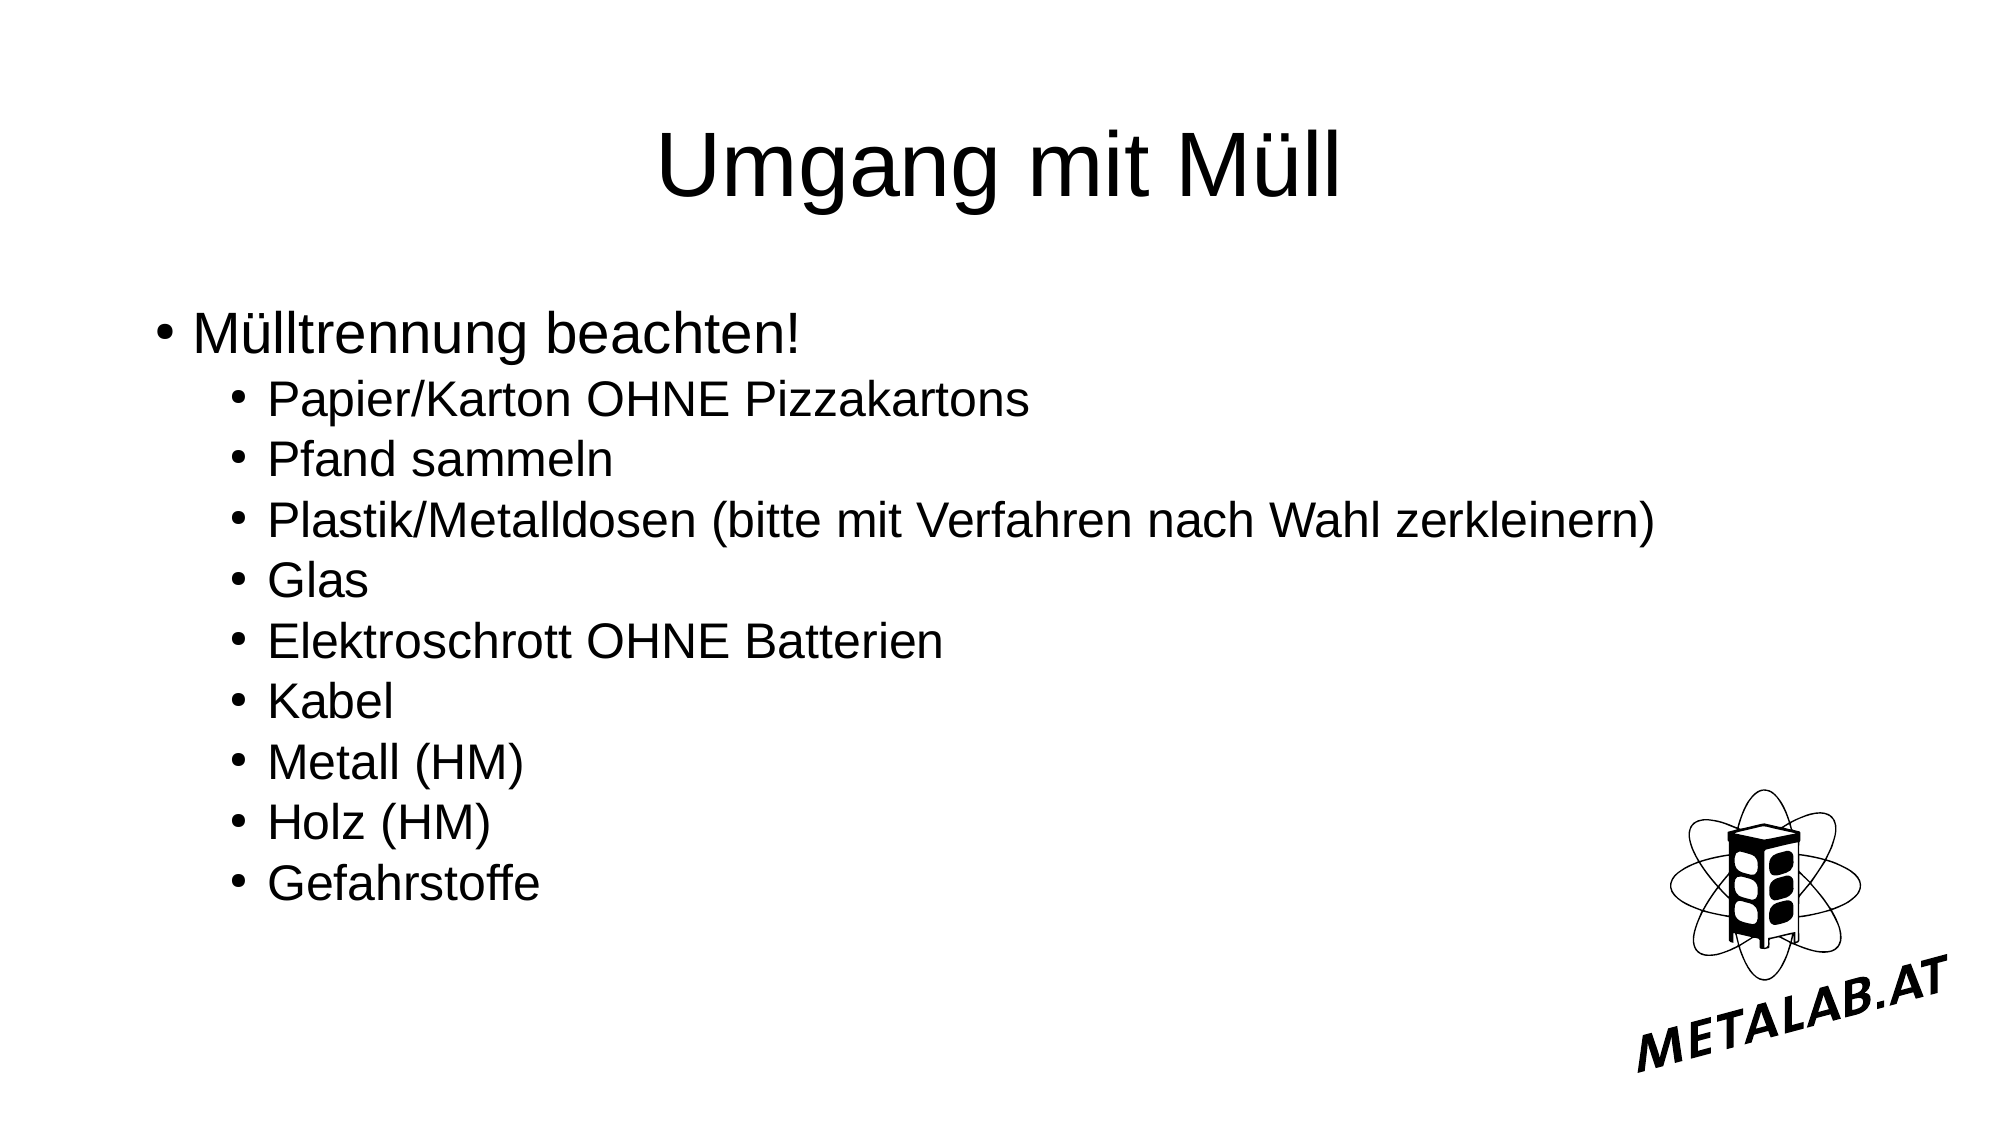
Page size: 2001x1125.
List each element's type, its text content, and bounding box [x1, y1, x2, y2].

title Umgang mit Müll [137, 59, 1863, 278]
list Mülltrennung beachten! Papier/Karton OHNE Pizzakartons Pfand sammeln Plastik/Metalldosen (bitte mit Verfahren nach Wahl zerkleinern) Glas Elektroschrott OHNE Batterien Kabel Metall (HM) Holz (HM) Gefahrstoffe [137, 299, 1863, 1014]
